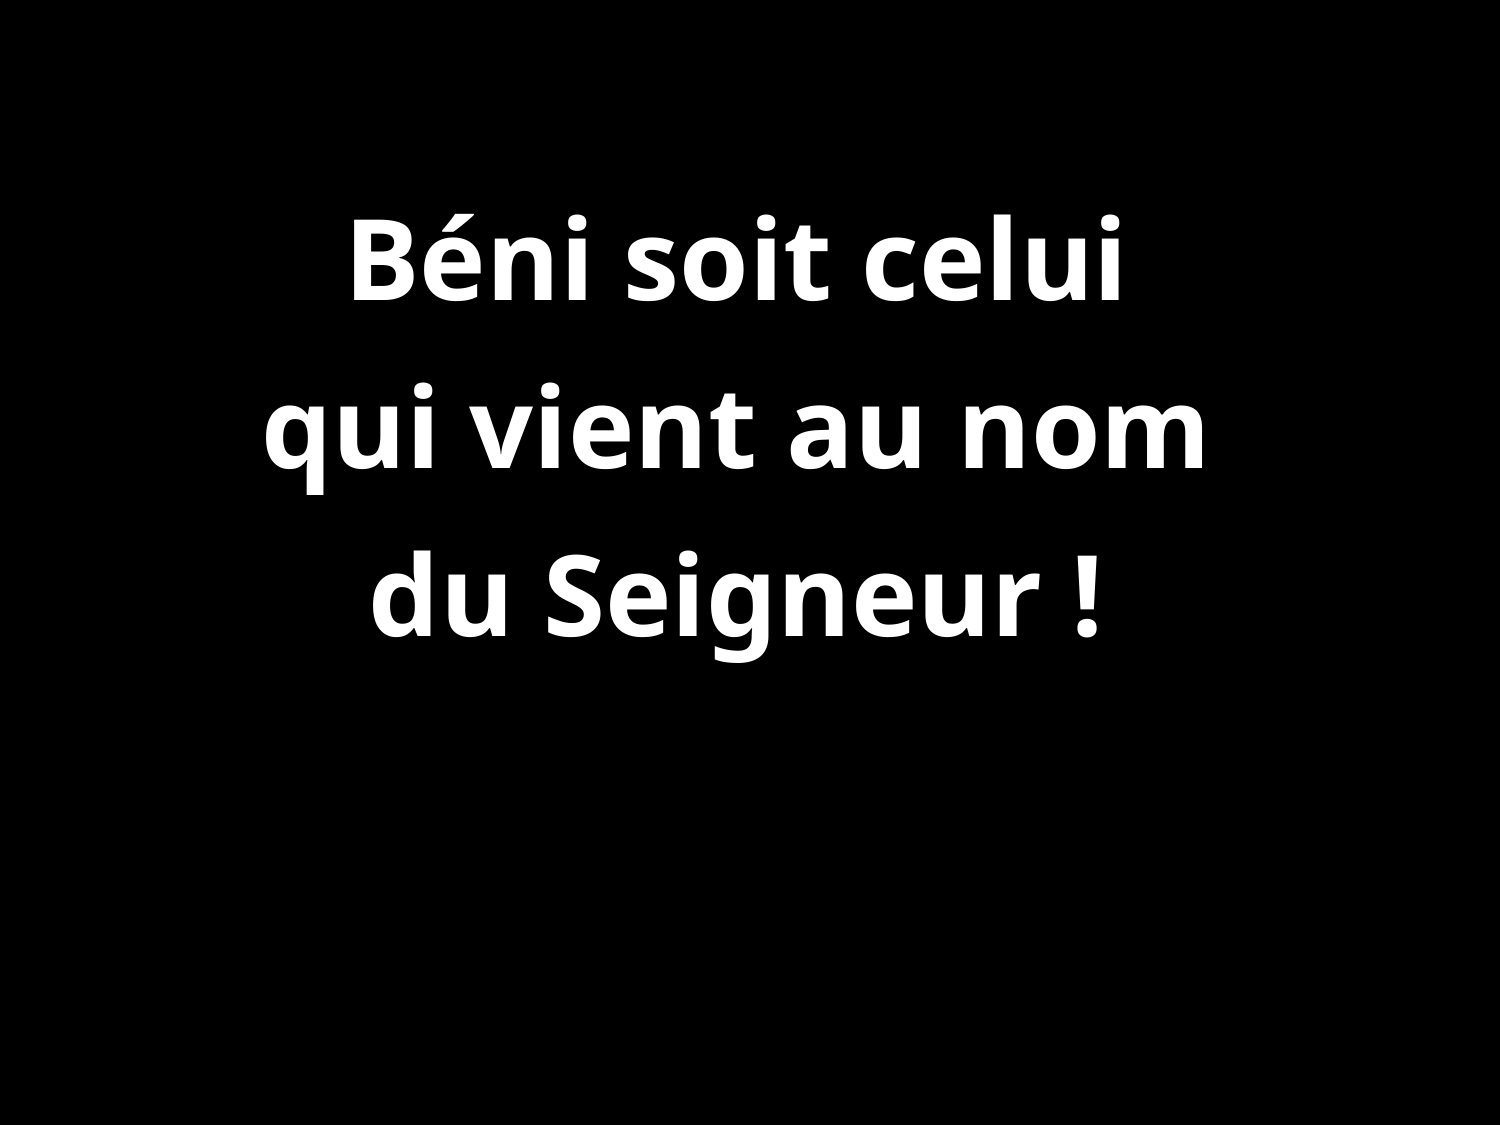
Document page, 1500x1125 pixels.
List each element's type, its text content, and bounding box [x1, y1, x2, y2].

list Béni soit celui qui vient au nom du Seigneur ! [2, 11, 1500, 1125]
